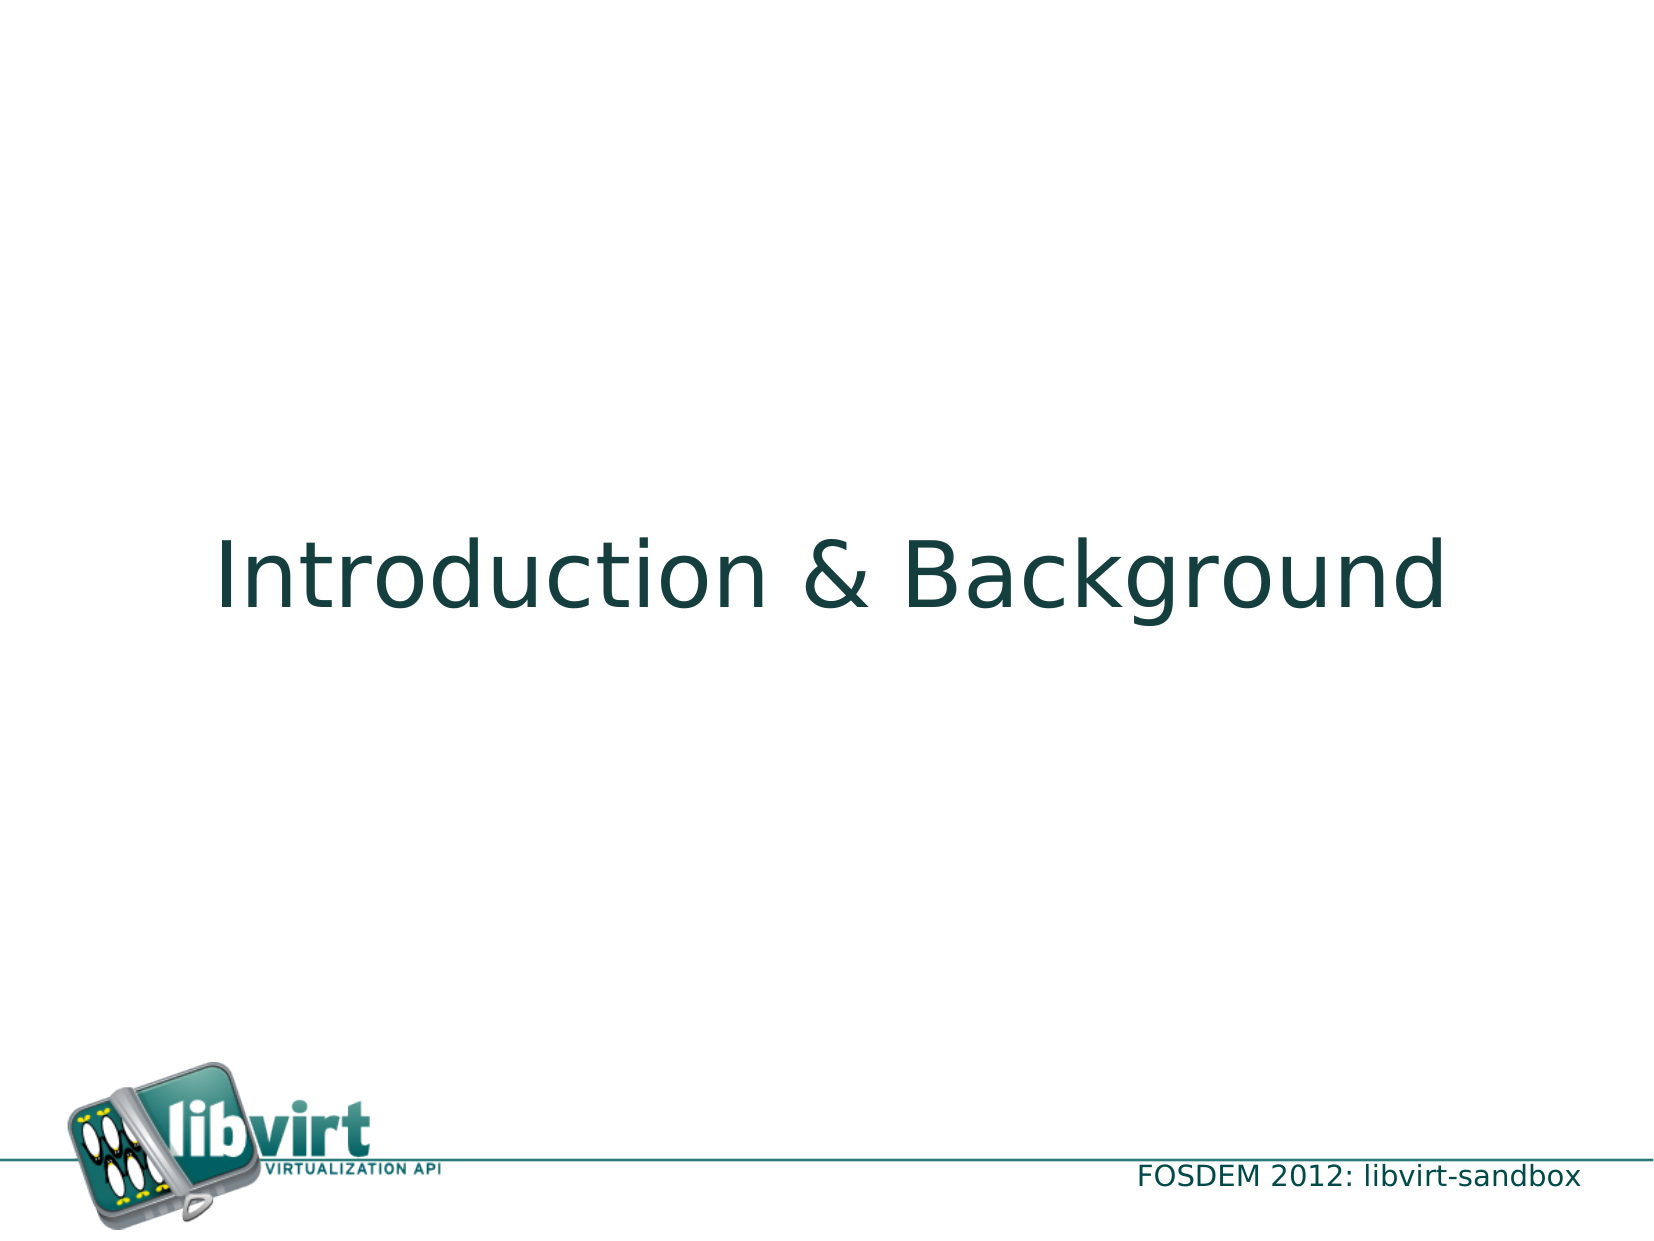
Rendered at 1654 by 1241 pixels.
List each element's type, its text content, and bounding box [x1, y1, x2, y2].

picture [0, 1062, 1654, 1230]
title Introduction & Background [88, 472, 1577, 680]
text_box FOSDEM 2012: libvirt-sandbox [1122, 1151, 1654, 1211]
